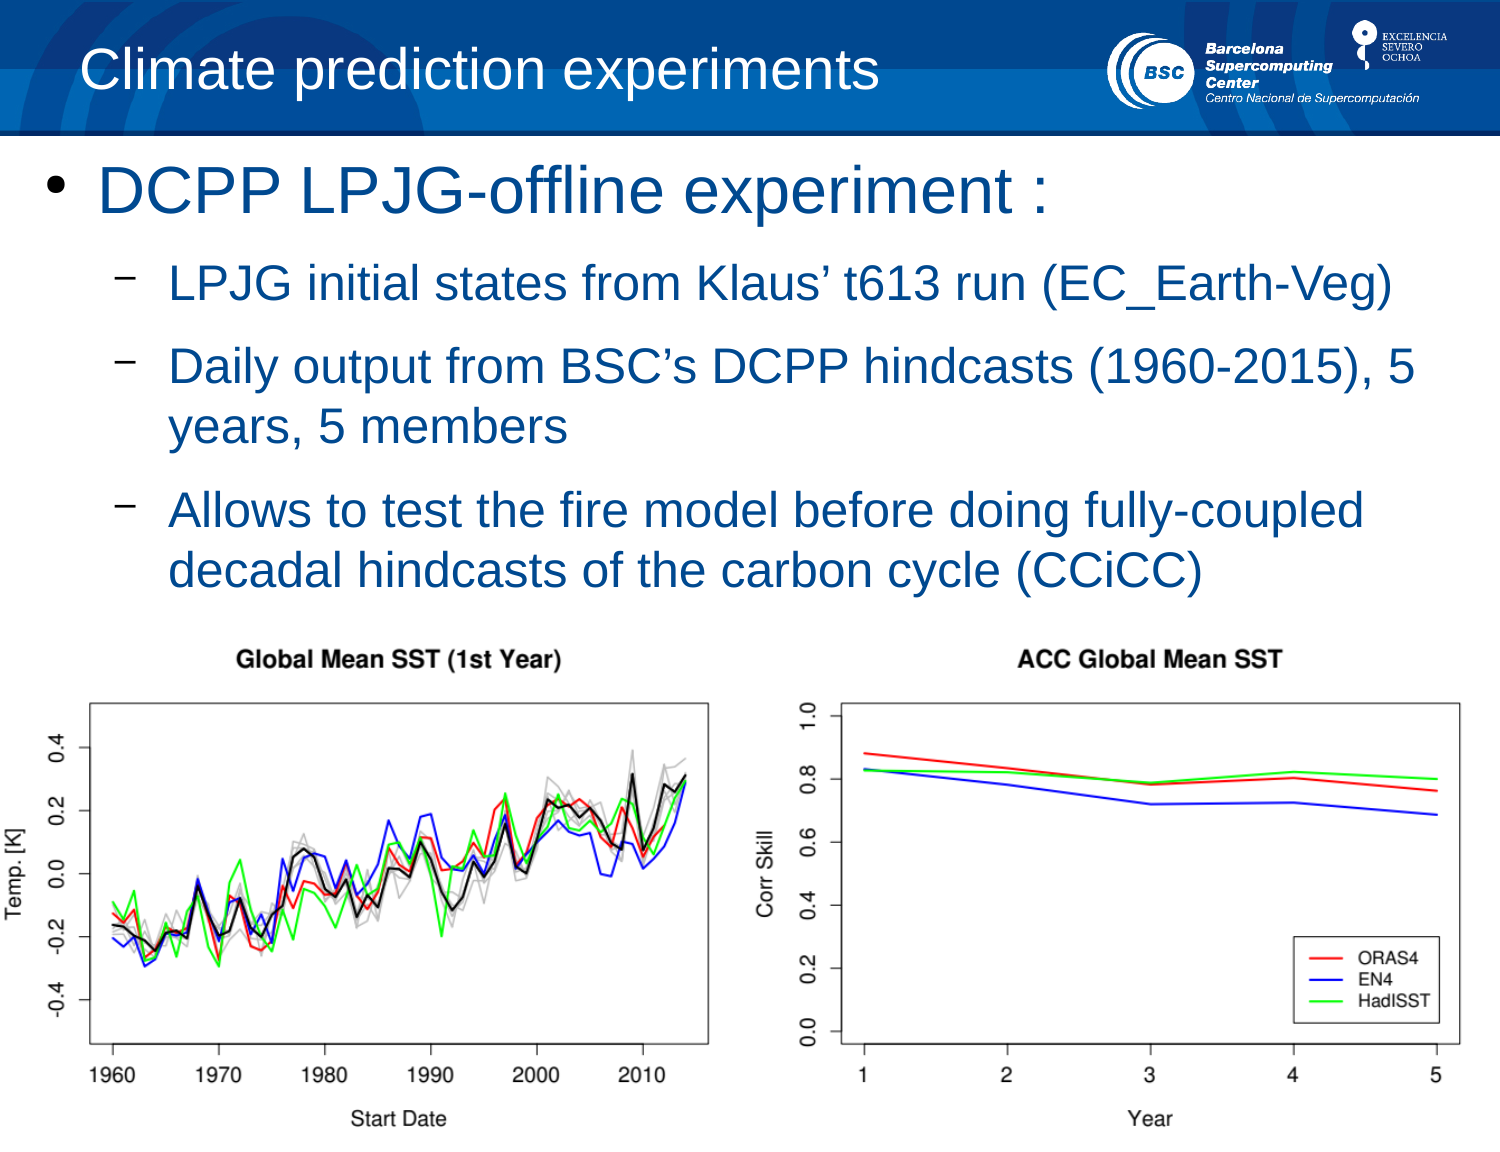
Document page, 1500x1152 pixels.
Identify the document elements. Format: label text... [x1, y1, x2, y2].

list DCPP LPJG-offline experiment : LPJG initial states from Klaus’ t613 run (EC_Earth-Veg) Daily output from BSC’s DCPP hindcasts (1960-2015), 5 years, 5 members Allows to test the fire model before doing fully-coupled decadal hindcasts of the carbon cycle (CCiCC) [11, 138, 1483, 615]
picture [2, 615, 1500, 1152]
picture [0, 0, 1500, 136]
title Climate prediction experiments [65, 23, 1081, 138]
